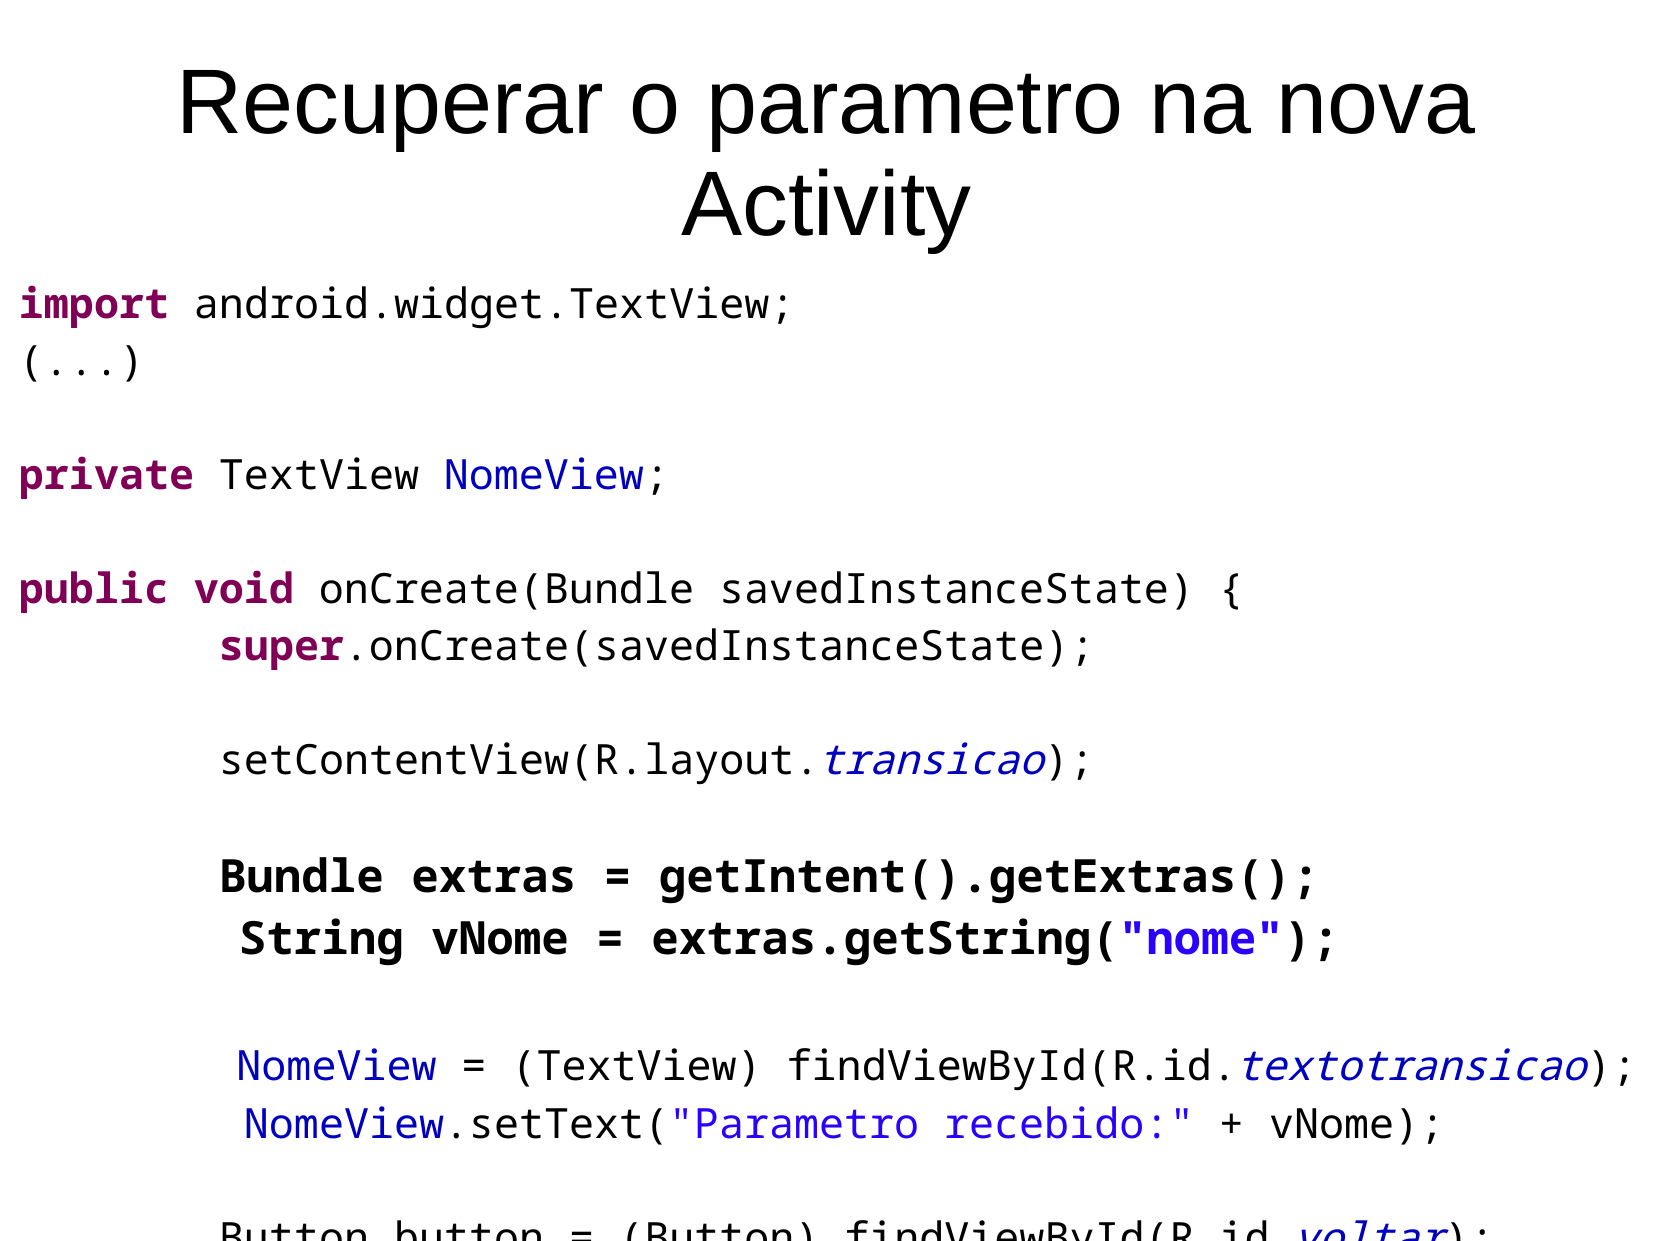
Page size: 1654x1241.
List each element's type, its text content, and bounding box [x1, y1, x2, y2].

title Recuperar o parametro na nova Activity [82, 49, 1571, 257]
text_box import android.widget.TextView; (...) private TextView NomeView; public void onCreate(Bundle savedInstanceState) { super.onCreate(savedInstanceState); setContentView(R.layout.transicao); Bundle extras = getIntent().getExtras(); String vNome = extras.getString("nome"); NomeView = (TextView) findViewById(R.id.textotransicao); NomeView.setText("Parametro recebido:" + vNome); Button button = (Button) findViewById(R.id.voltar); button.setOnClickListener(this); } [4, 266, 1654, 1231]
